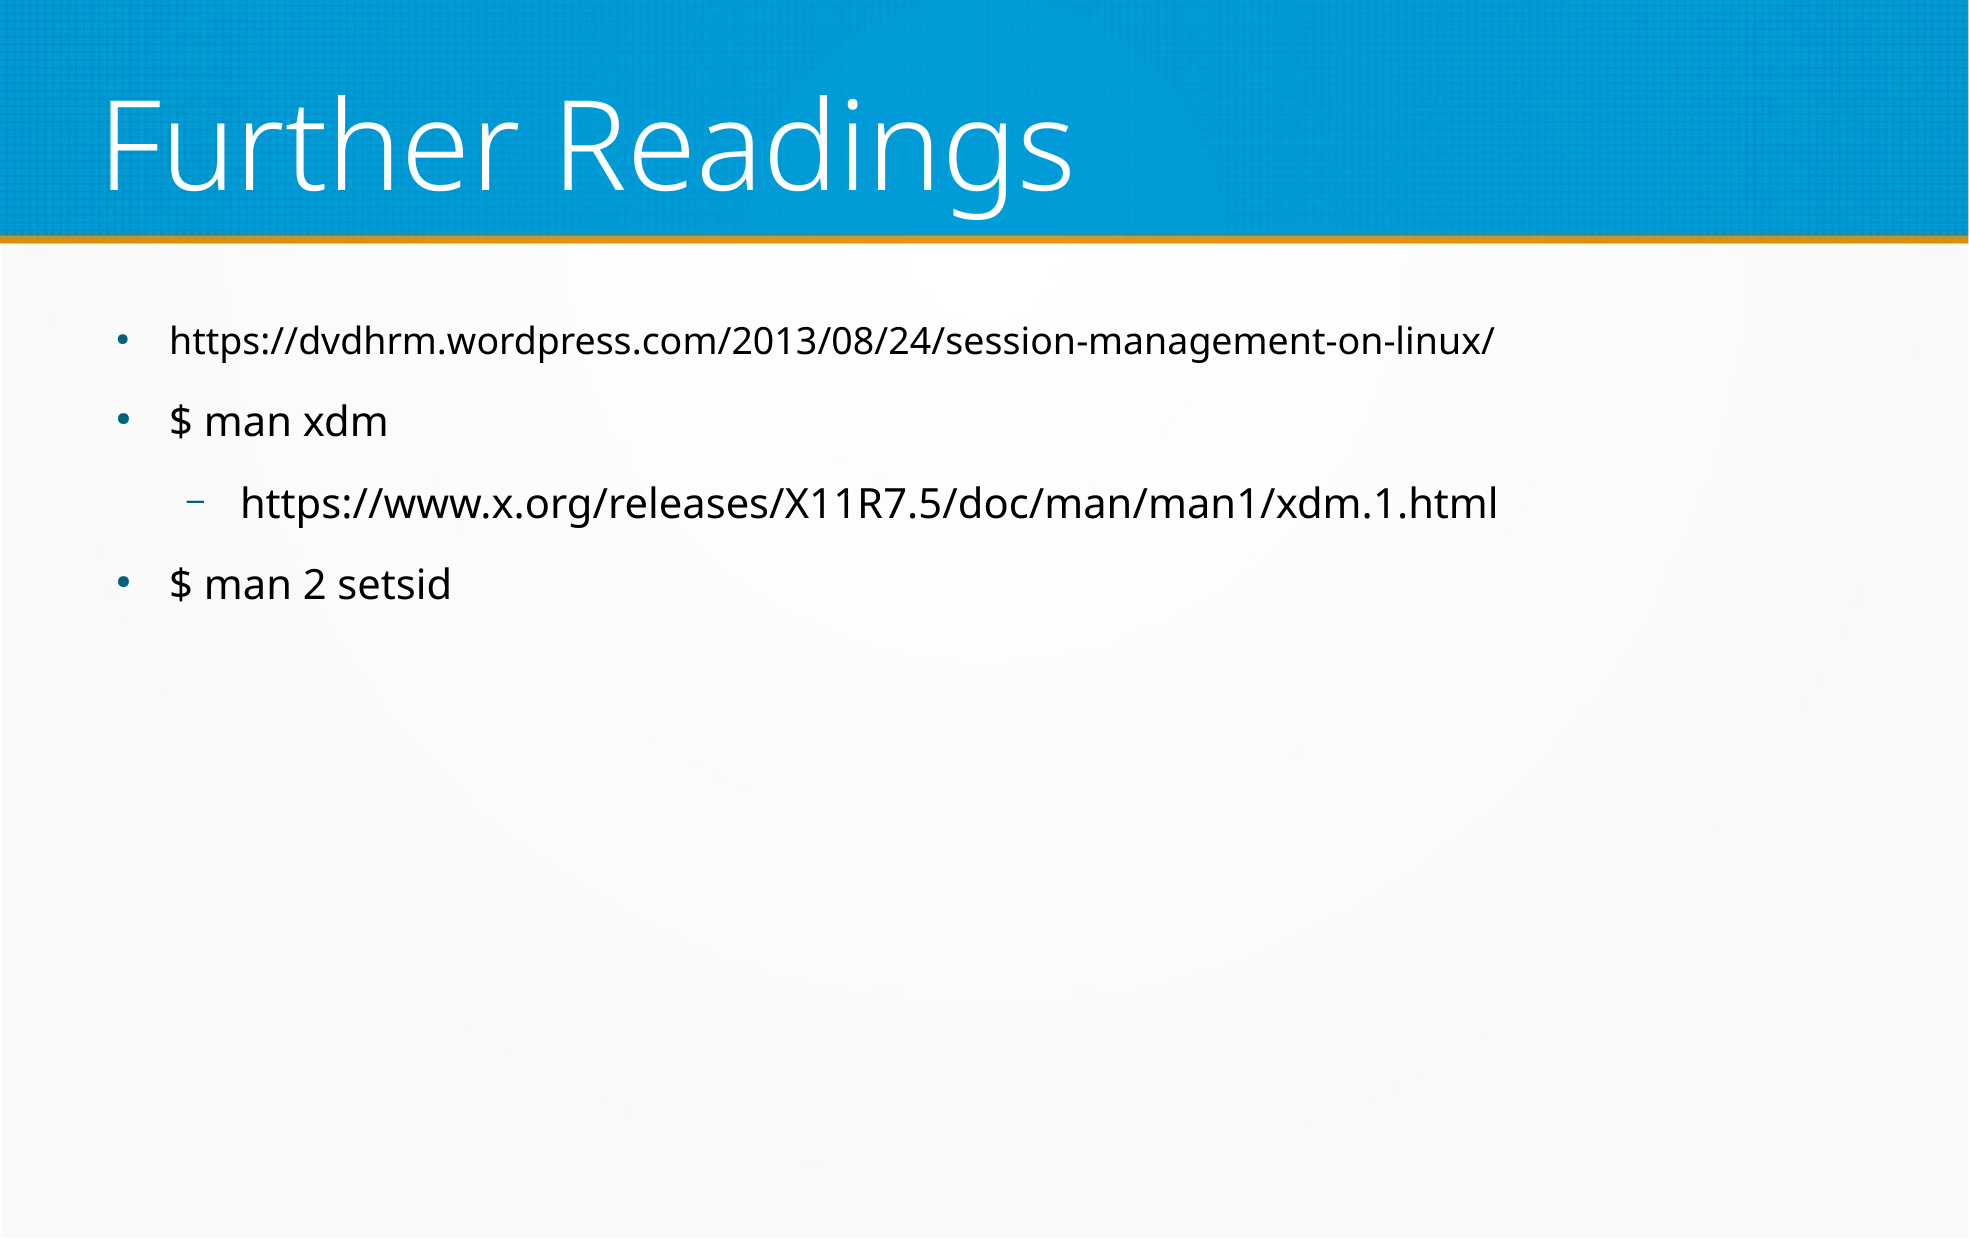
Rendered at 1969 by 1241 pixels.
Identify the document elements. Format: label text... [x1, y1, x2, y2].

picture [0, 233, 1969, 1241]
list https://dvdhrm.wordpress.com/2013/08/24/session-management-on-linux/ $ man xdm https://www.x.org/releases/X11R7.5/doc/man/man1/xdm.1.html $ man 2 setsid [98, 315, 1861, 1081]
title Further Readings [98, 19, 1870, 227]
